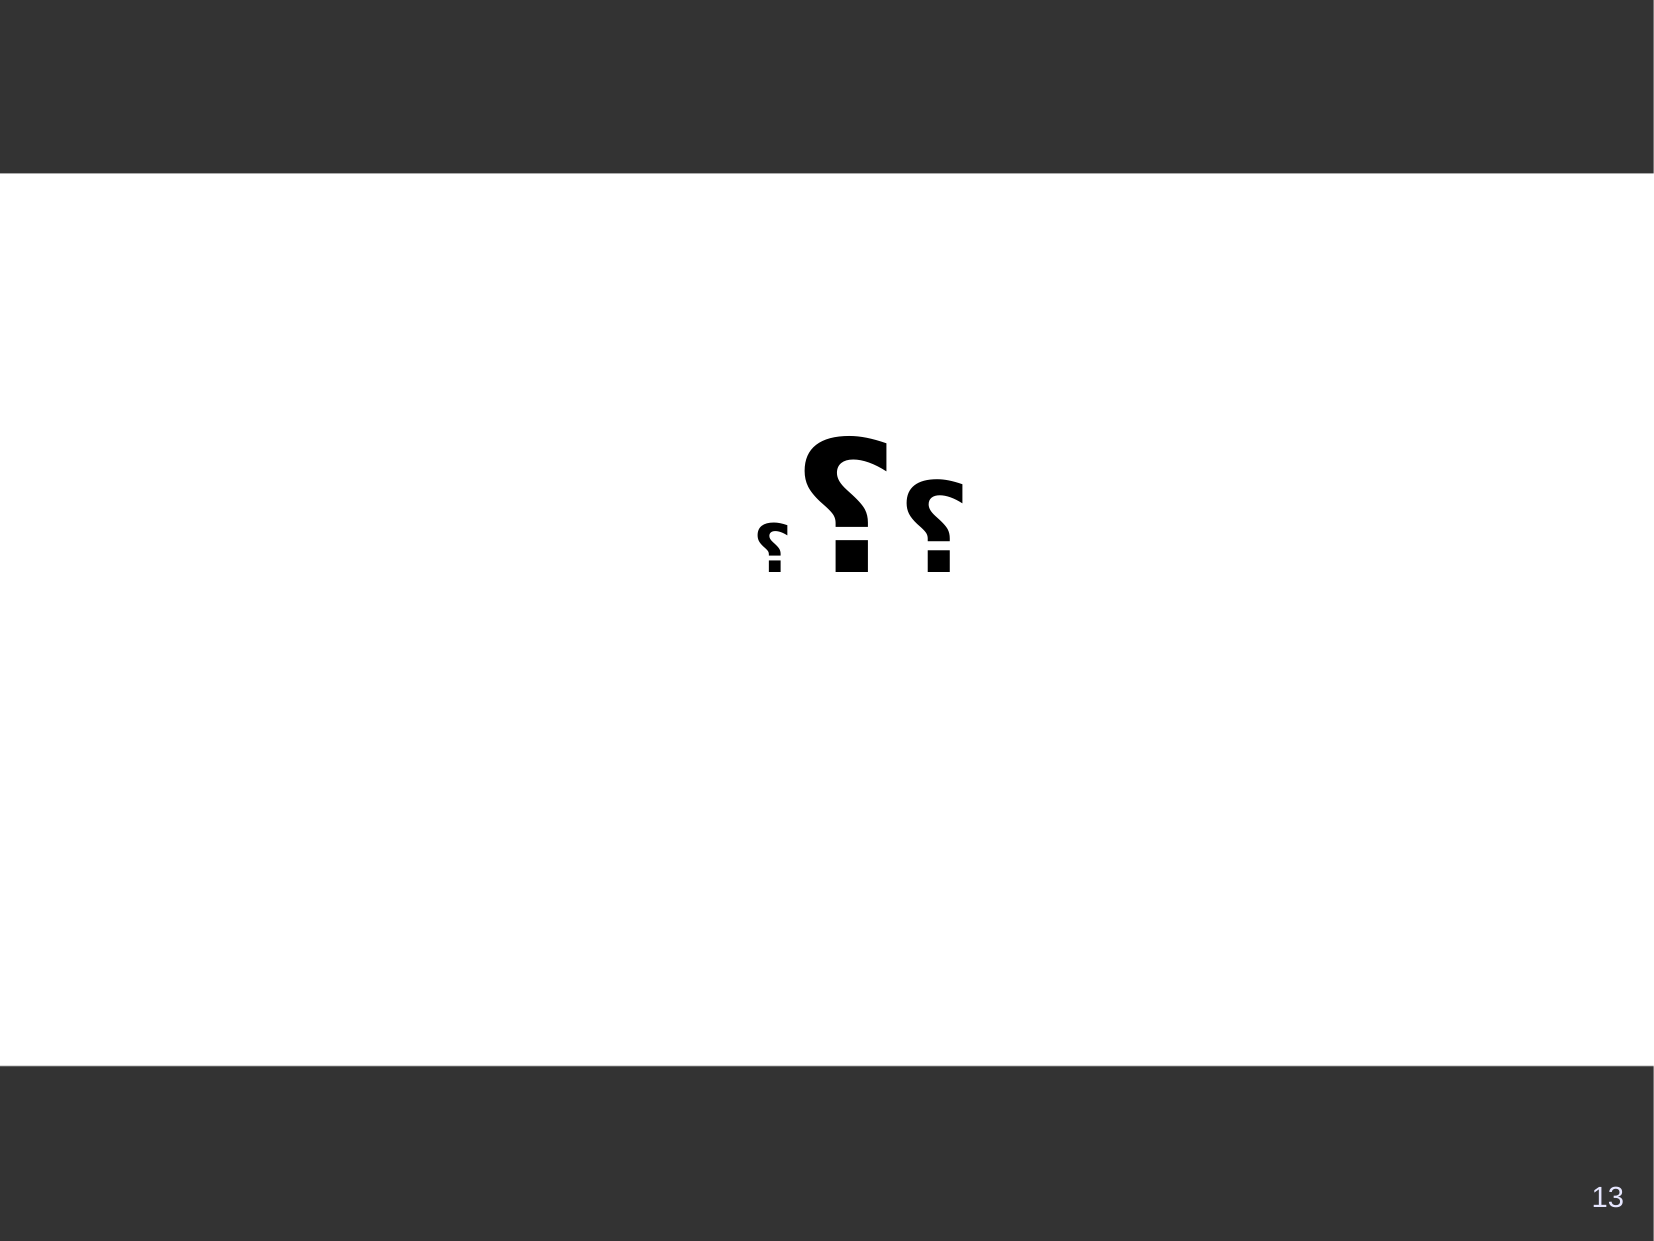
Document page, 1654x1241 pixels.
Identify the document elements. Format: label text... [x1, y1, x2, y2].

list ؟؟؟ [29, 206, 1625, 1034]
picture [0, 0, 1654, 1241]
